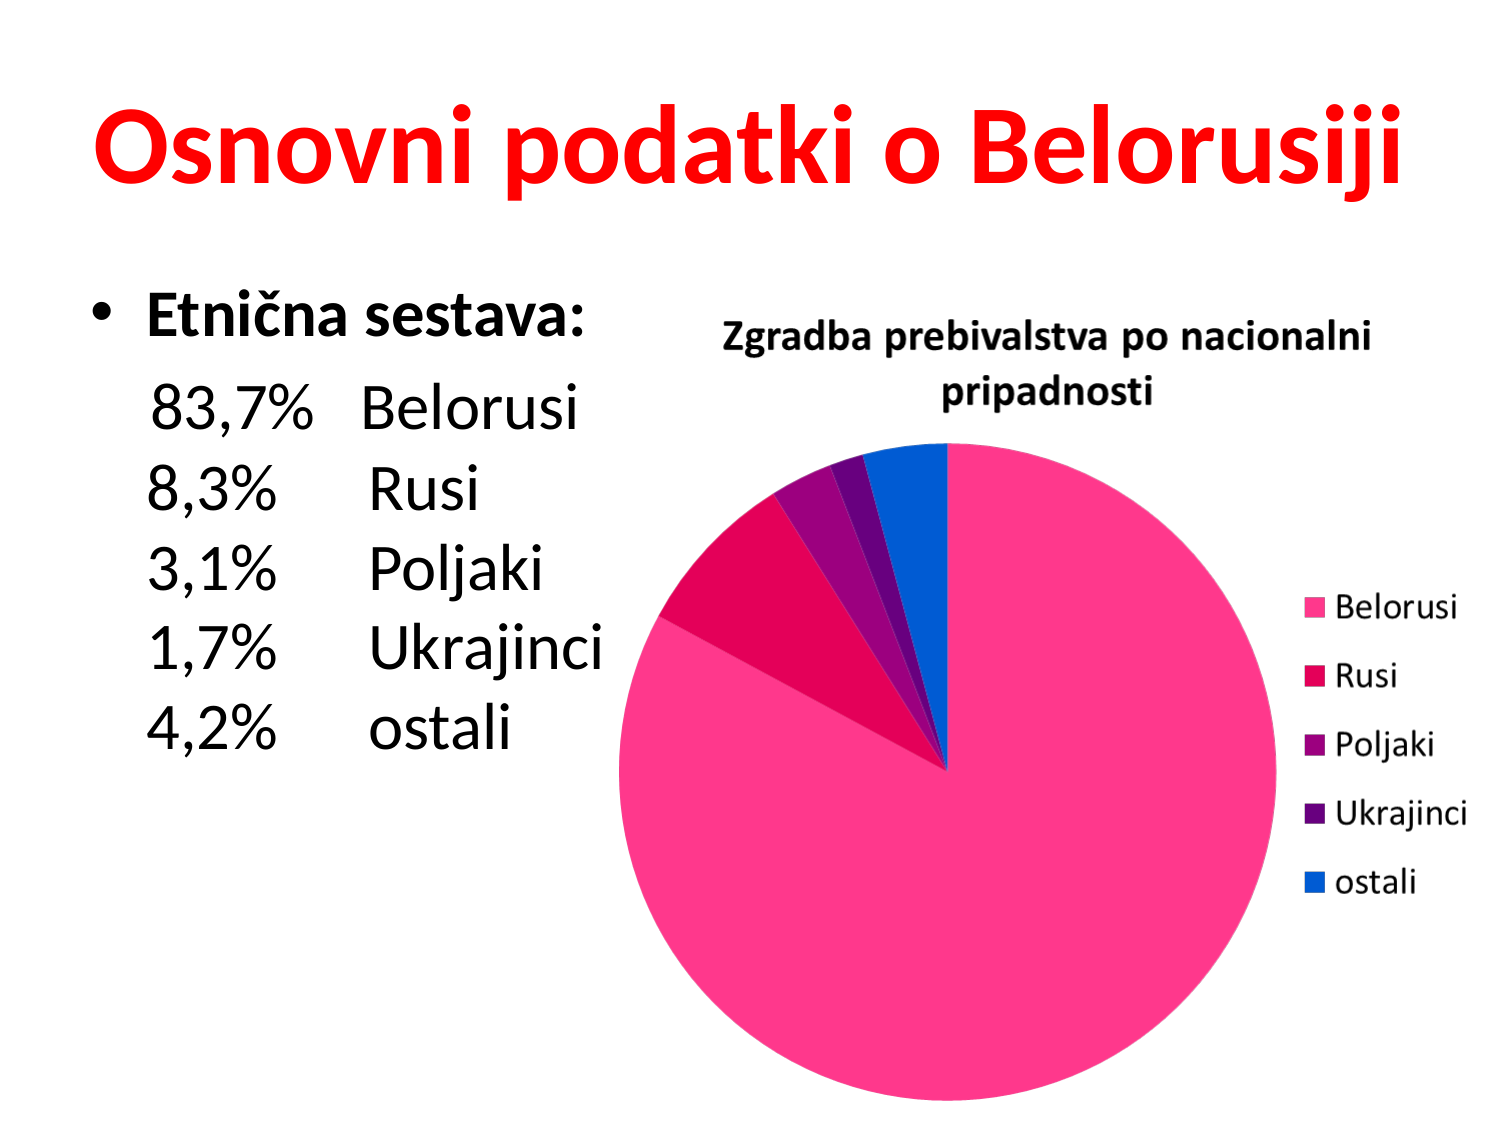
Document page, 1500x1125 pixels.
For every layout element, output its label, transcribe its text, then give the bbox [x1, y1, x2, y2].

list Etnična sestava: 83,7% Belorusi 8,3% Rusi 3,1% Poljaki 1,7% Ukrajinci 4,2% ostali [75, 262, 1425, 1005]
title Osnovni podatki o Belorusiji [75, 45, 1425, 233]
picture [587, 283, 1500, 1125]
